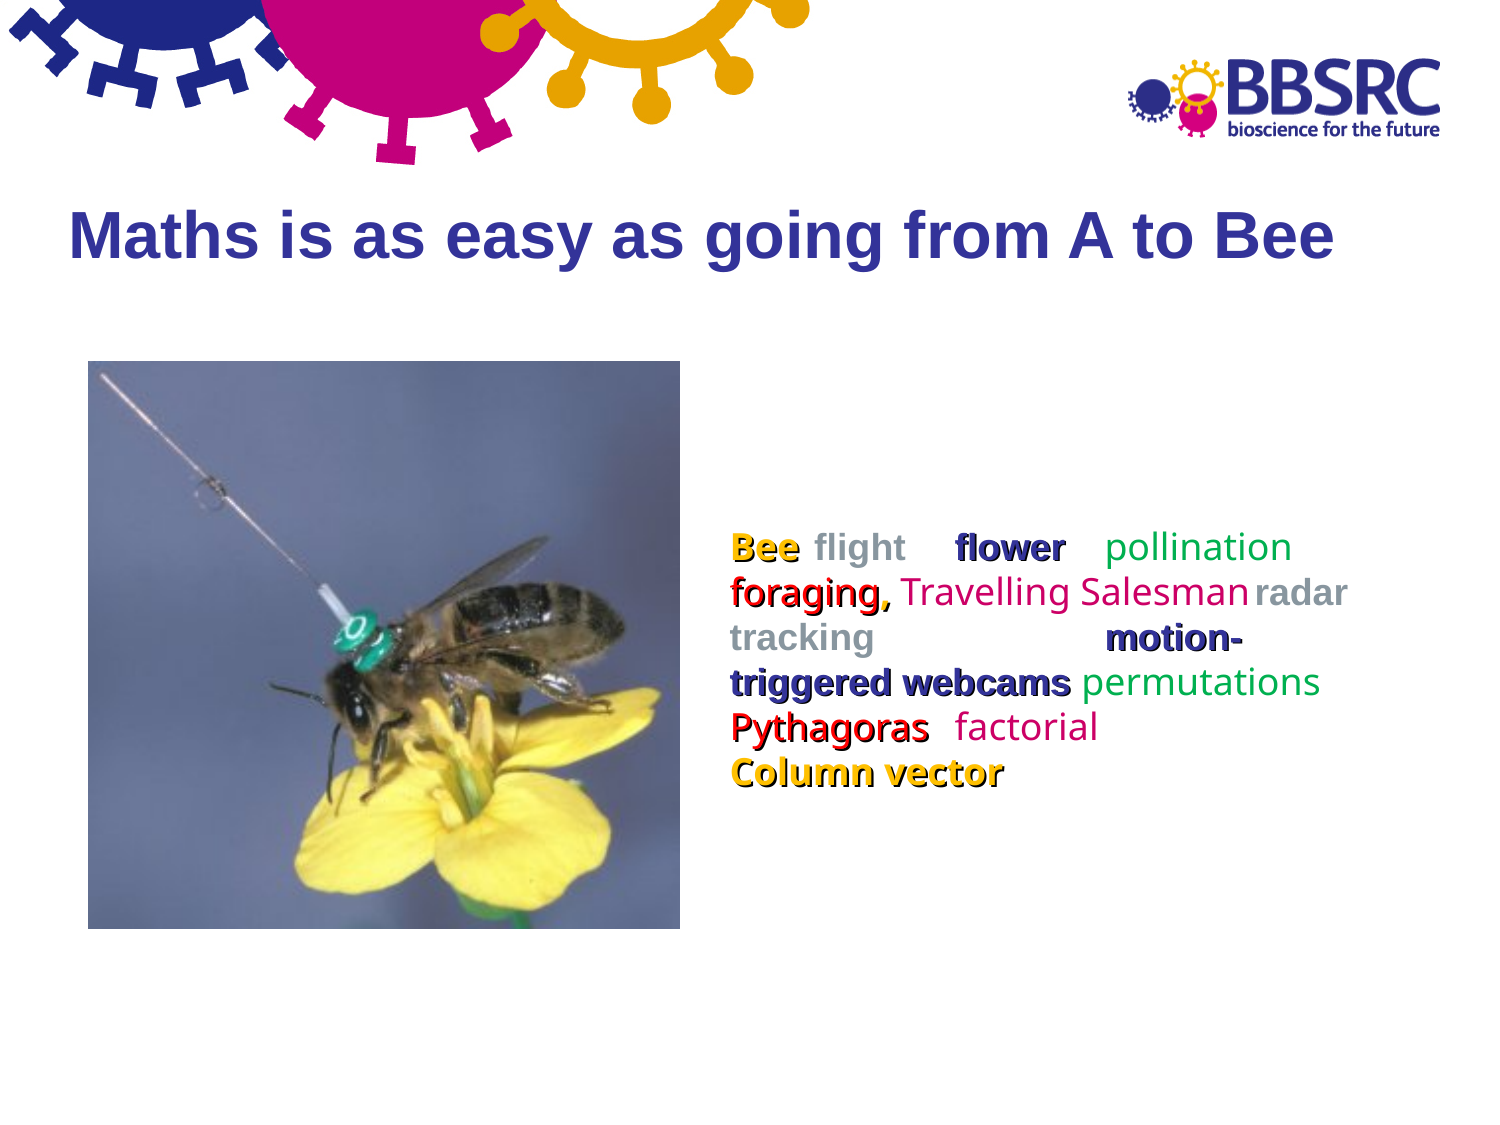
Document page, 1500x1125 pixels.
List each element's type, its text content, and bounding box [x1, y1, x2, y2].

text_box Bee flight flower pollination foraging, Travelling Salesman radar tracking motion-triggered webcams permutations Pythagoras factorial Column vector [715, 515, 1388, 800]
text_box Maths is as easy as going from A to Bee [53, 184, 1424, 281]
picture [88, 361, 680, 929]
